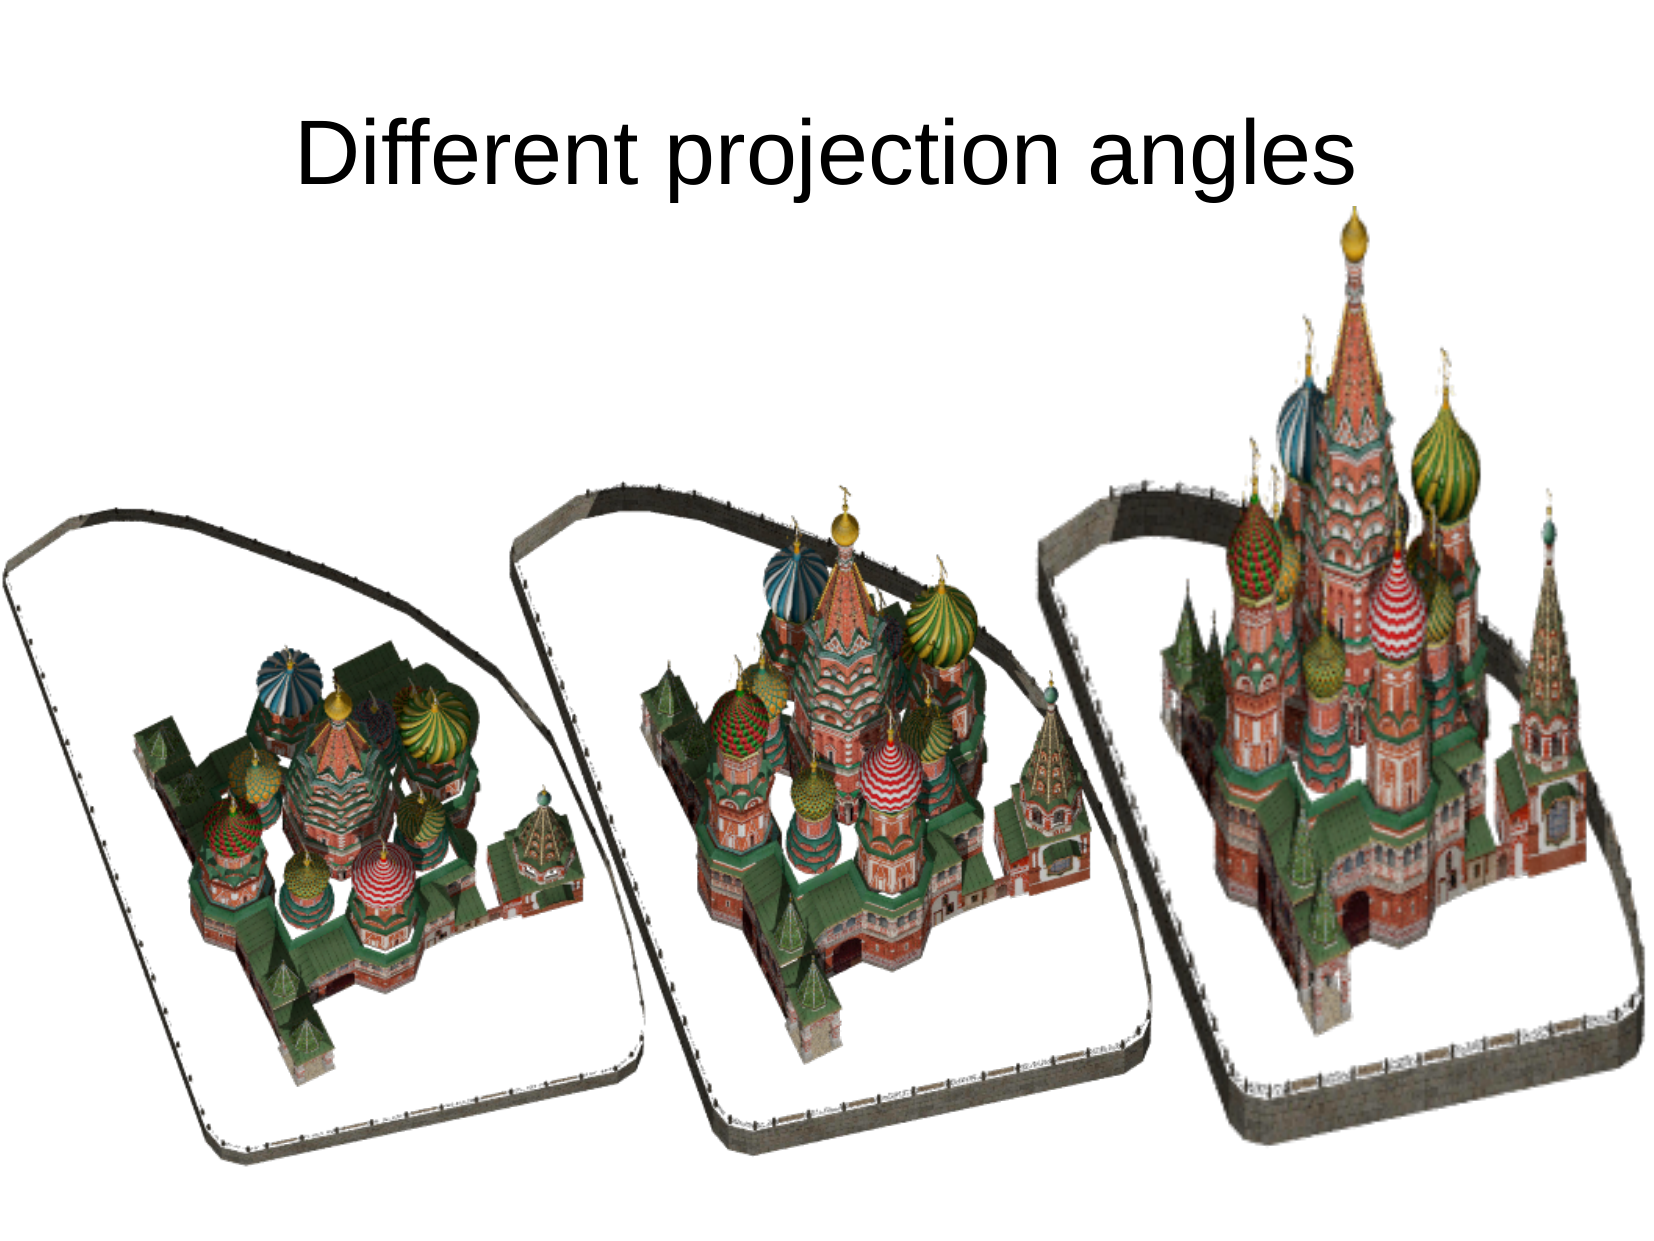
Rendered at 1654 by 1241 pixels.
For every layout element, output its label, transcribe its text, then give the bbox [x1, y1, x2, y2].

title Different projection angles [82, 49, 1571, 257]
picture [0, 206, 1654, 1241]
